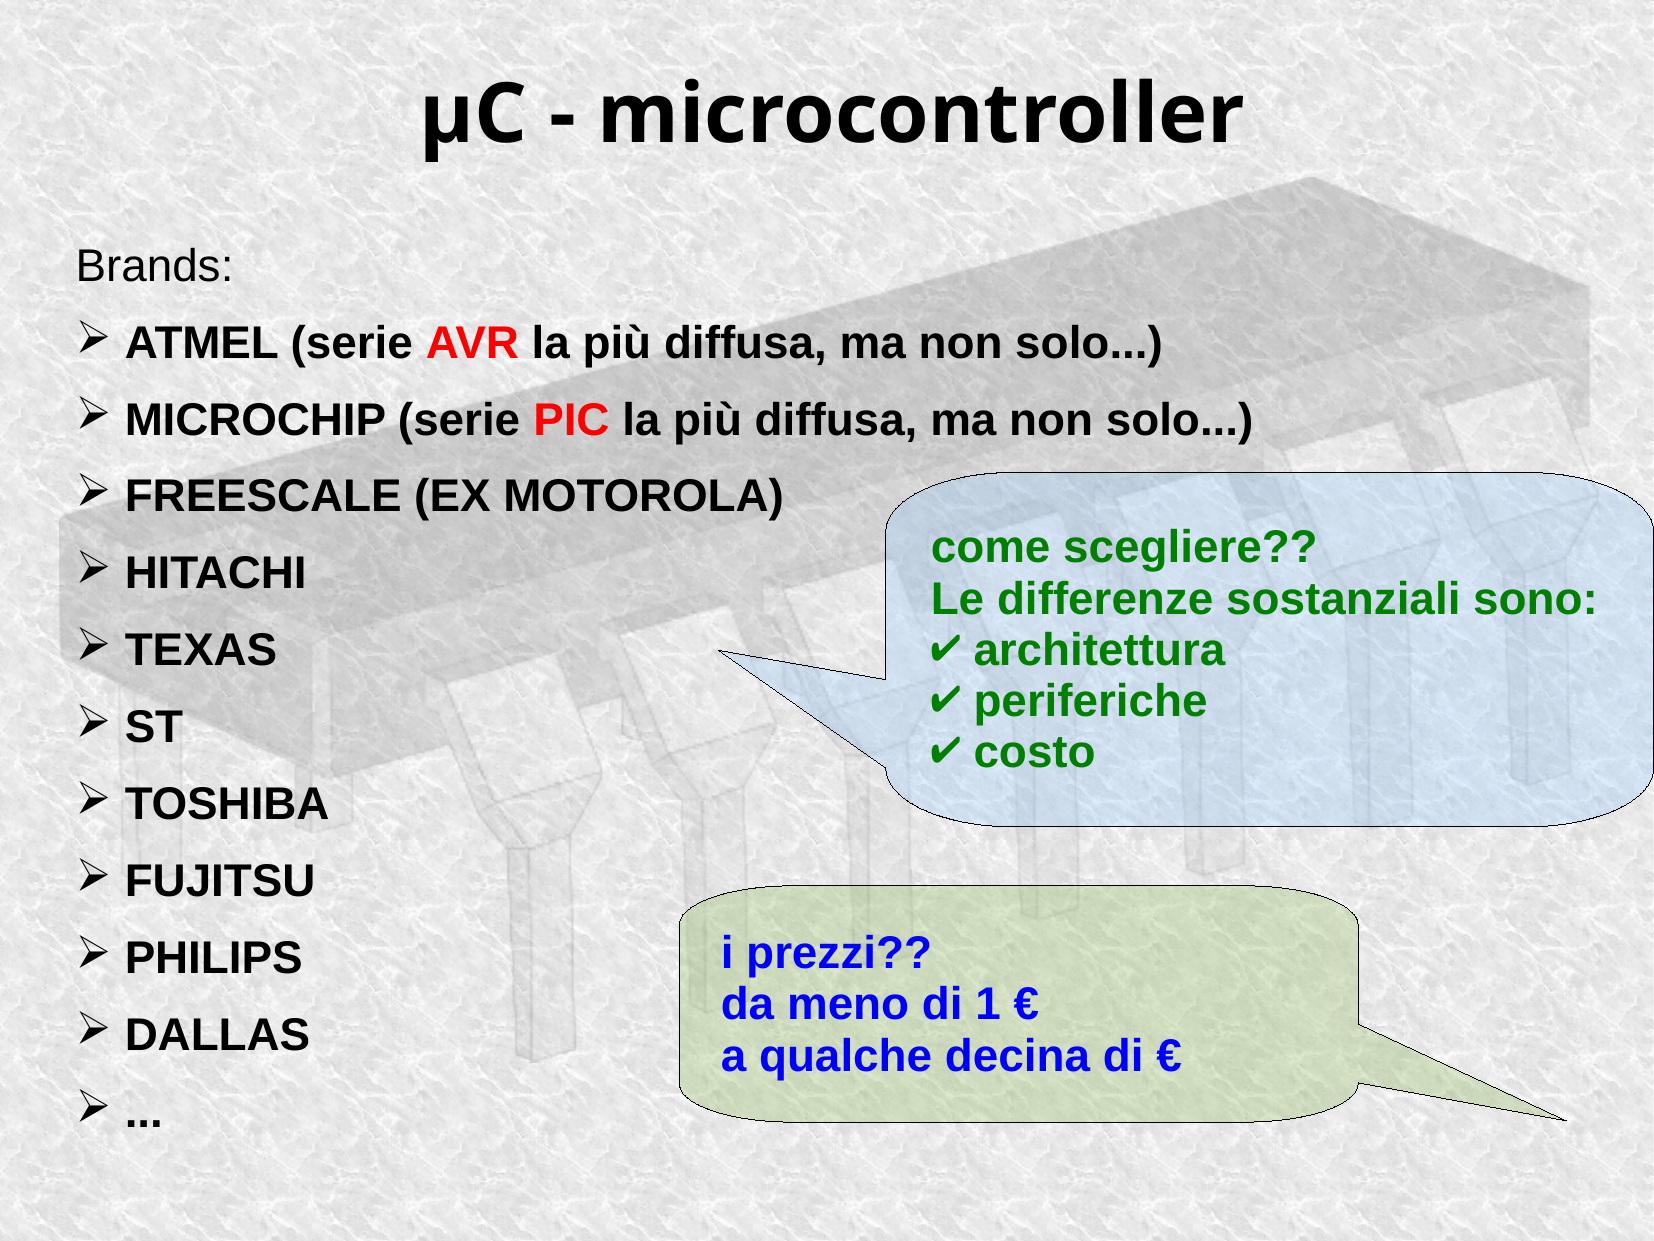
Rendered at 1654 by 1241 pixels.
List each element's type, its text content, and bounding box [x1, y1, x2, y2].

picture [0, 0, 1654, 1241]
text_box come scegliere?? Le differenze sostanziali sono: architettura periferiche costo [718, 472, 1654, 827]
text_box Brands: ATMEL (serie AVR la più diffusa, ma non solo...) MICROCHIP (serie PIC la più diffusa, ma non solo...) FREESCALE (EX MOTOROLA) HITACHI TEXAS ST TOSHIBA FUJITSU PHILIPS DALLAS ... [1296, 1084, 1551, 1119]
title µC - microcontroller [88, 14, 1577, 207]
text_box i prezzi?? da meno di 1 € a qualche decina di € [679, 885, 1567, 1123]
text_box Brands: ATMEL (serie AVR la più diffusa, ma non solo...) MICROCHIP (serie PIC la più diffusa, ma non solo...) FREESCALE (EX MOTOROLA) HITACHI TEXAS ST TOSHIBA FUJITSU PHILIPS DALLAS ... [59, 206, 1595, 1119]
